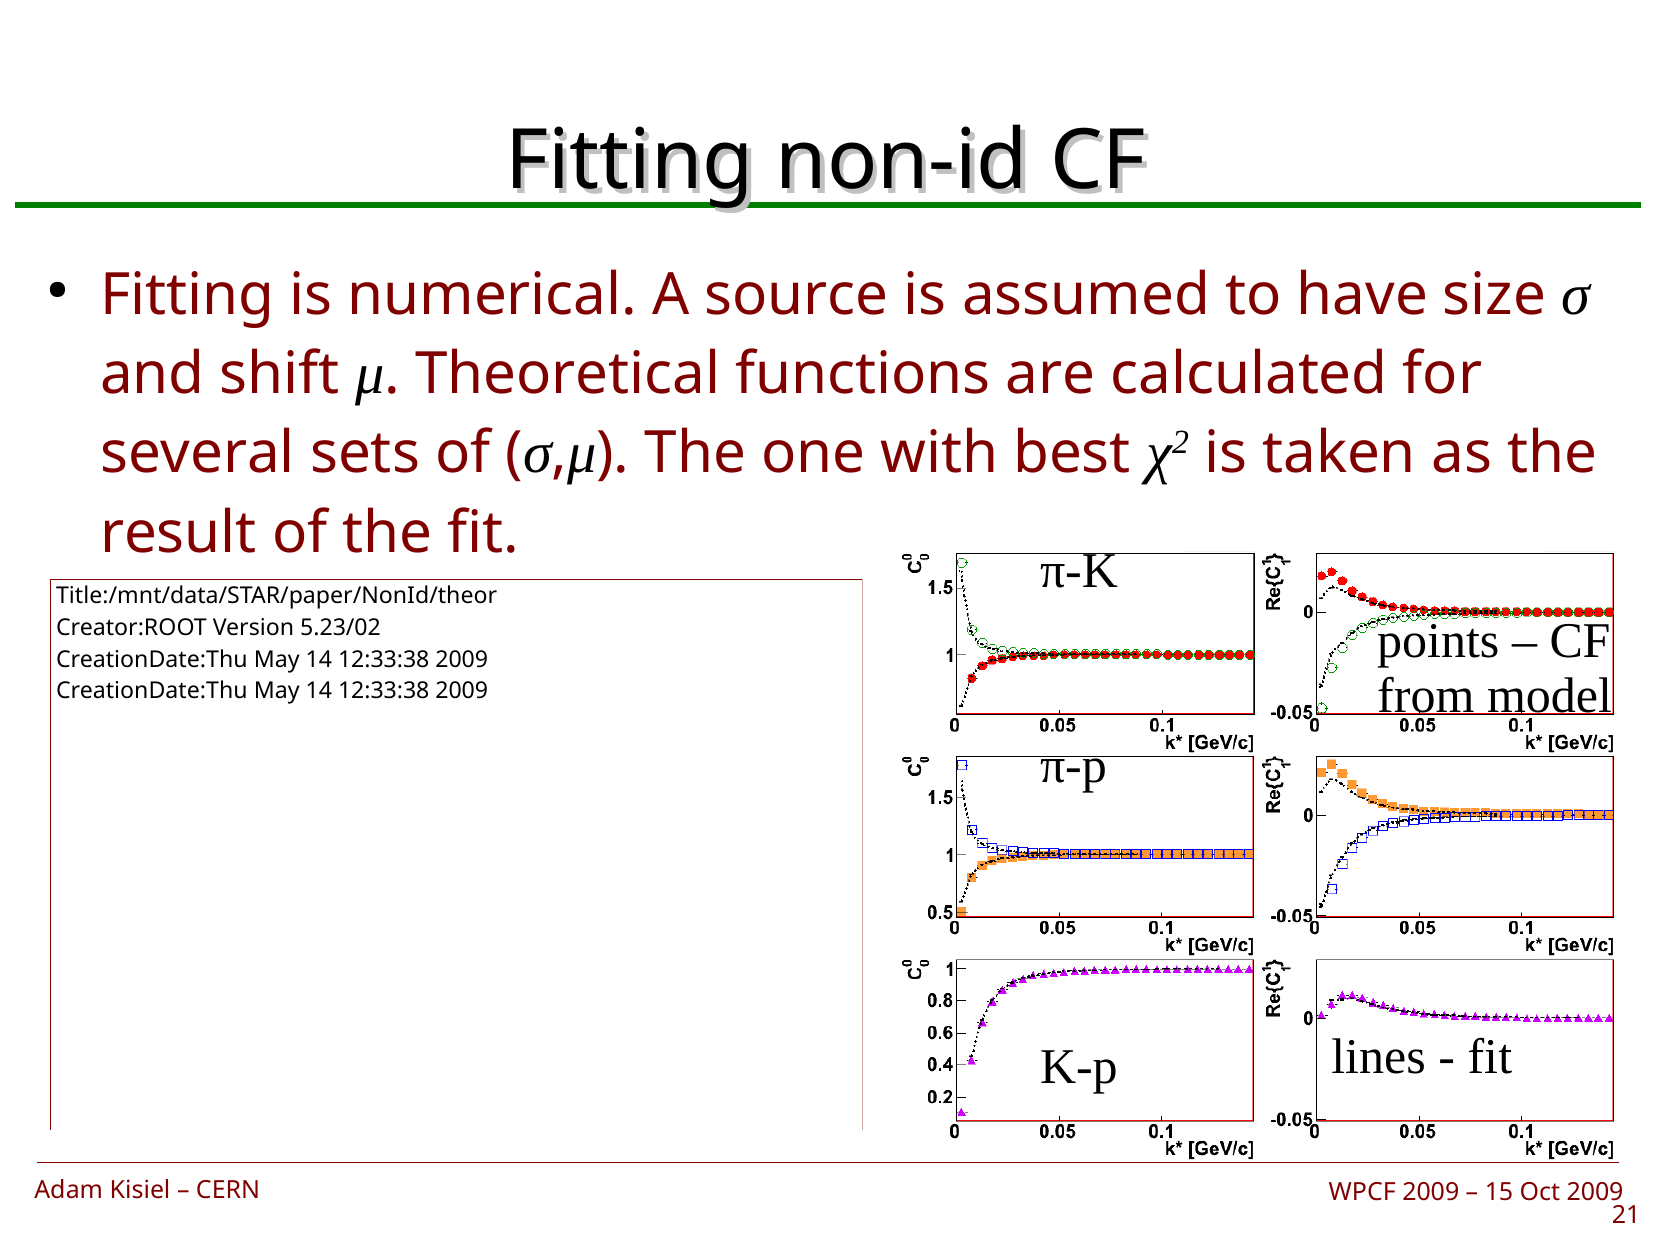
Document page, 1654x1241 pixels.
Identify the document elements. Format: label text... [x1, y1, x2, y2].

title Fitting non-id CF [119, 52, 1532, 252]
picture [902, 550, 1622, 1160]
text_box lines - fit [1331, 1028, 1513, 1085]
text_box K-p [1040, 1038, 1118, 1095]
picture [48, 577, 863, 1130]
text_box π-p [1039, 737, 1108, 793]
text_box points – CF from model [1377, 613, 1612, 724]
list Fitting is numerical. A source is assumed to have size σ and shift μ. Theoretical functions are calculated for several sets of (σ,μ). The one with best χ2 is taken as the result of the fit. [29, 252, 1614, 1145]
text_box π-K [1039, 542, 1119, 598]
